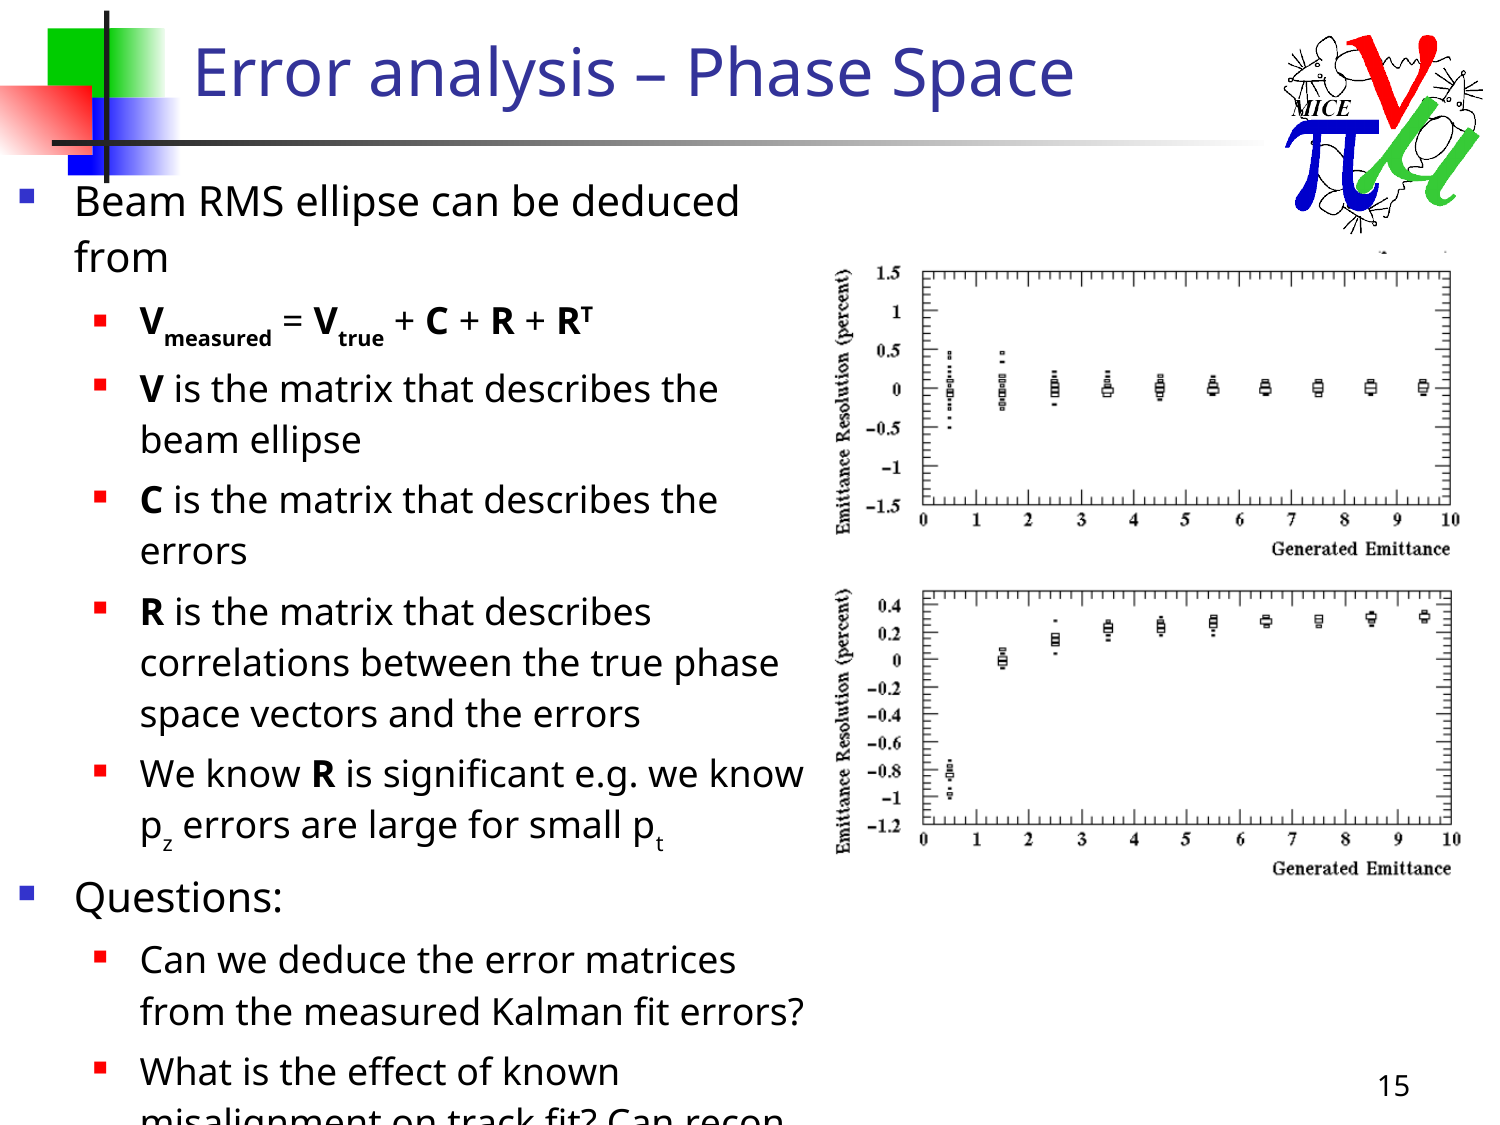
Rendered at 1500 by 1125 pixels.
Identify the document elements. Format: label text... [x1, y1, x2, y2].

title Error analysis – Phase Space [191, 0, 1471, 164]
list Beam RMS ellipse can be deduced from Vmeasured = Vtrue + C + R + RT V is the matrix that describes the beam ellipse C is the matrix that describes the errors R is the matrix that describes correlations between the true phase space vectors and the errors We know R is significant e.g. we know pz errors are large for small pt Questions: Can we deduce the error matrices from the measured Kalman fit errors? What is the effect of known misalignment on track fit? Can recon cope? [17, 171, 815, 1116]
picture [820, 5, 1500, 886]
